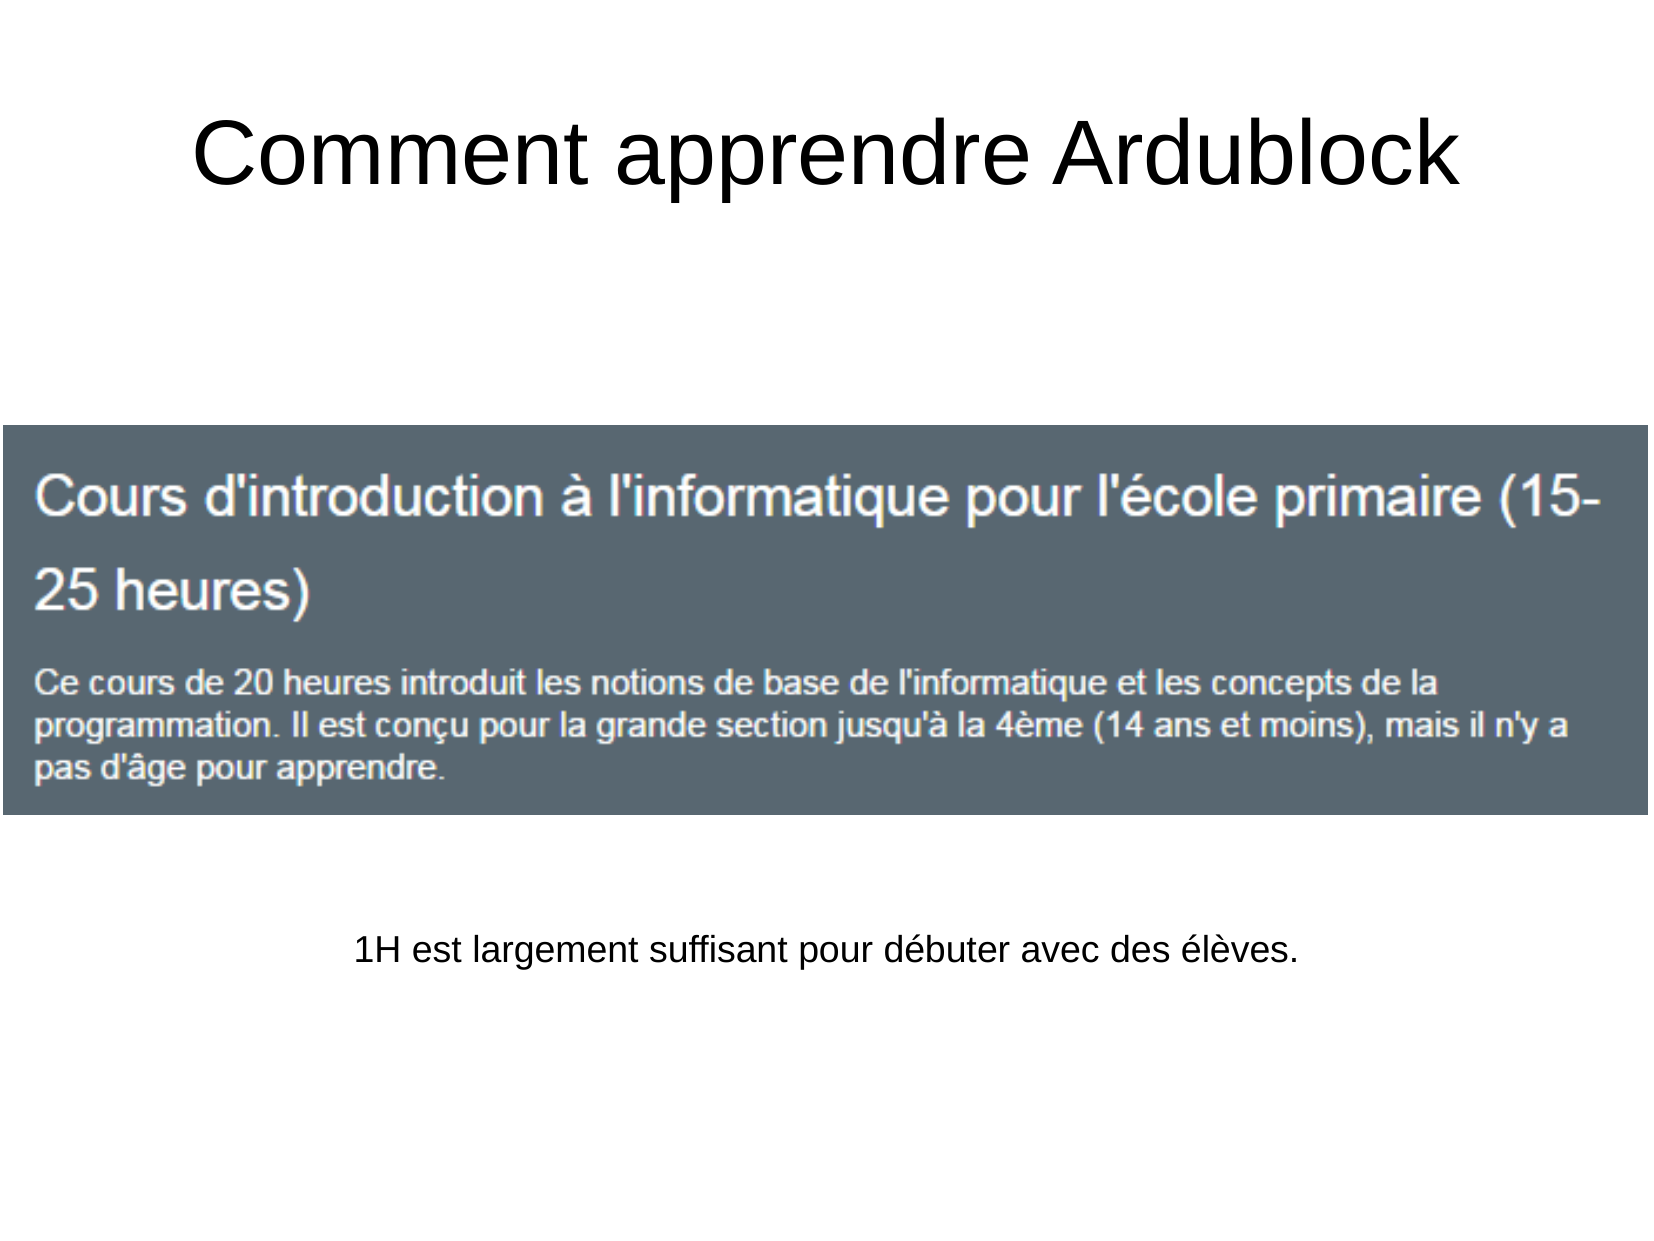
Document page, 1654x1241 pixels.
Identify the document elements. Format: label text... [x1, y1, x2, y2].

picture [3, 425, 1648, 815]
title Comment apprendre Ardublock [82, 49, 1571, 257]
text_box 1H est largement suffisant pour débuter avec des élèves. [0, 921, 1654, 979]
